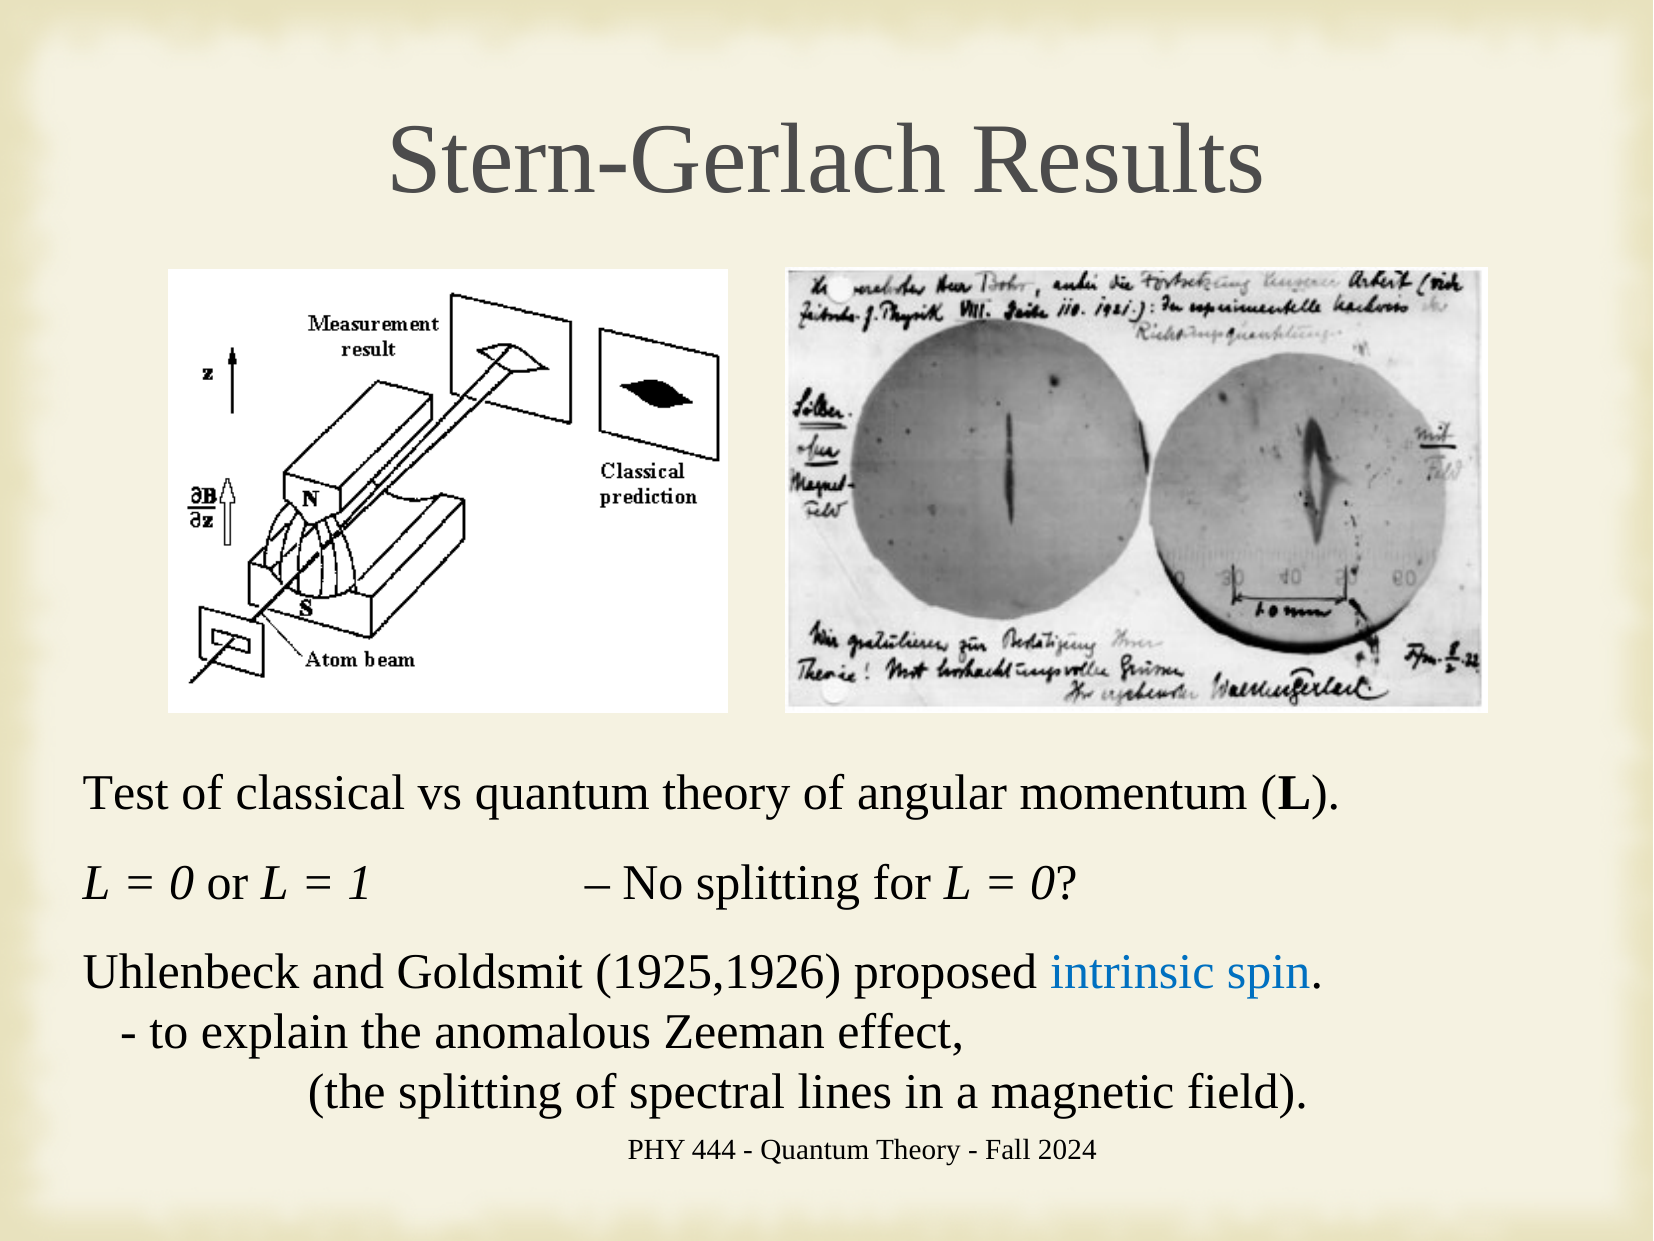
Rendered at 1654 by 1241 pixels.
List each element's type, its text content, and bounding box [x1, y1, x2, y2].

text_box Test of classical vs quantum theory of angular momentum (L). L = 0 or L = 1 – No splitting for L = 0? Uhlenbeck and Goldsmit (1925,1926) proposed intrinsic spin. - to explain the anomalous Zeeman effect, (the splitting of spectral lines in a magnetic field). [82, 759, 1571, 1122]
picture [168, 269, 728, 713]
text_box Stern-Gerlach Results [82, 49, 1571, 257]
picture [785, 267, 1488, 713]
text_box PHY 444 - Quantum Theory - Fall 2024 [412, 1130, 1313, 1216]
